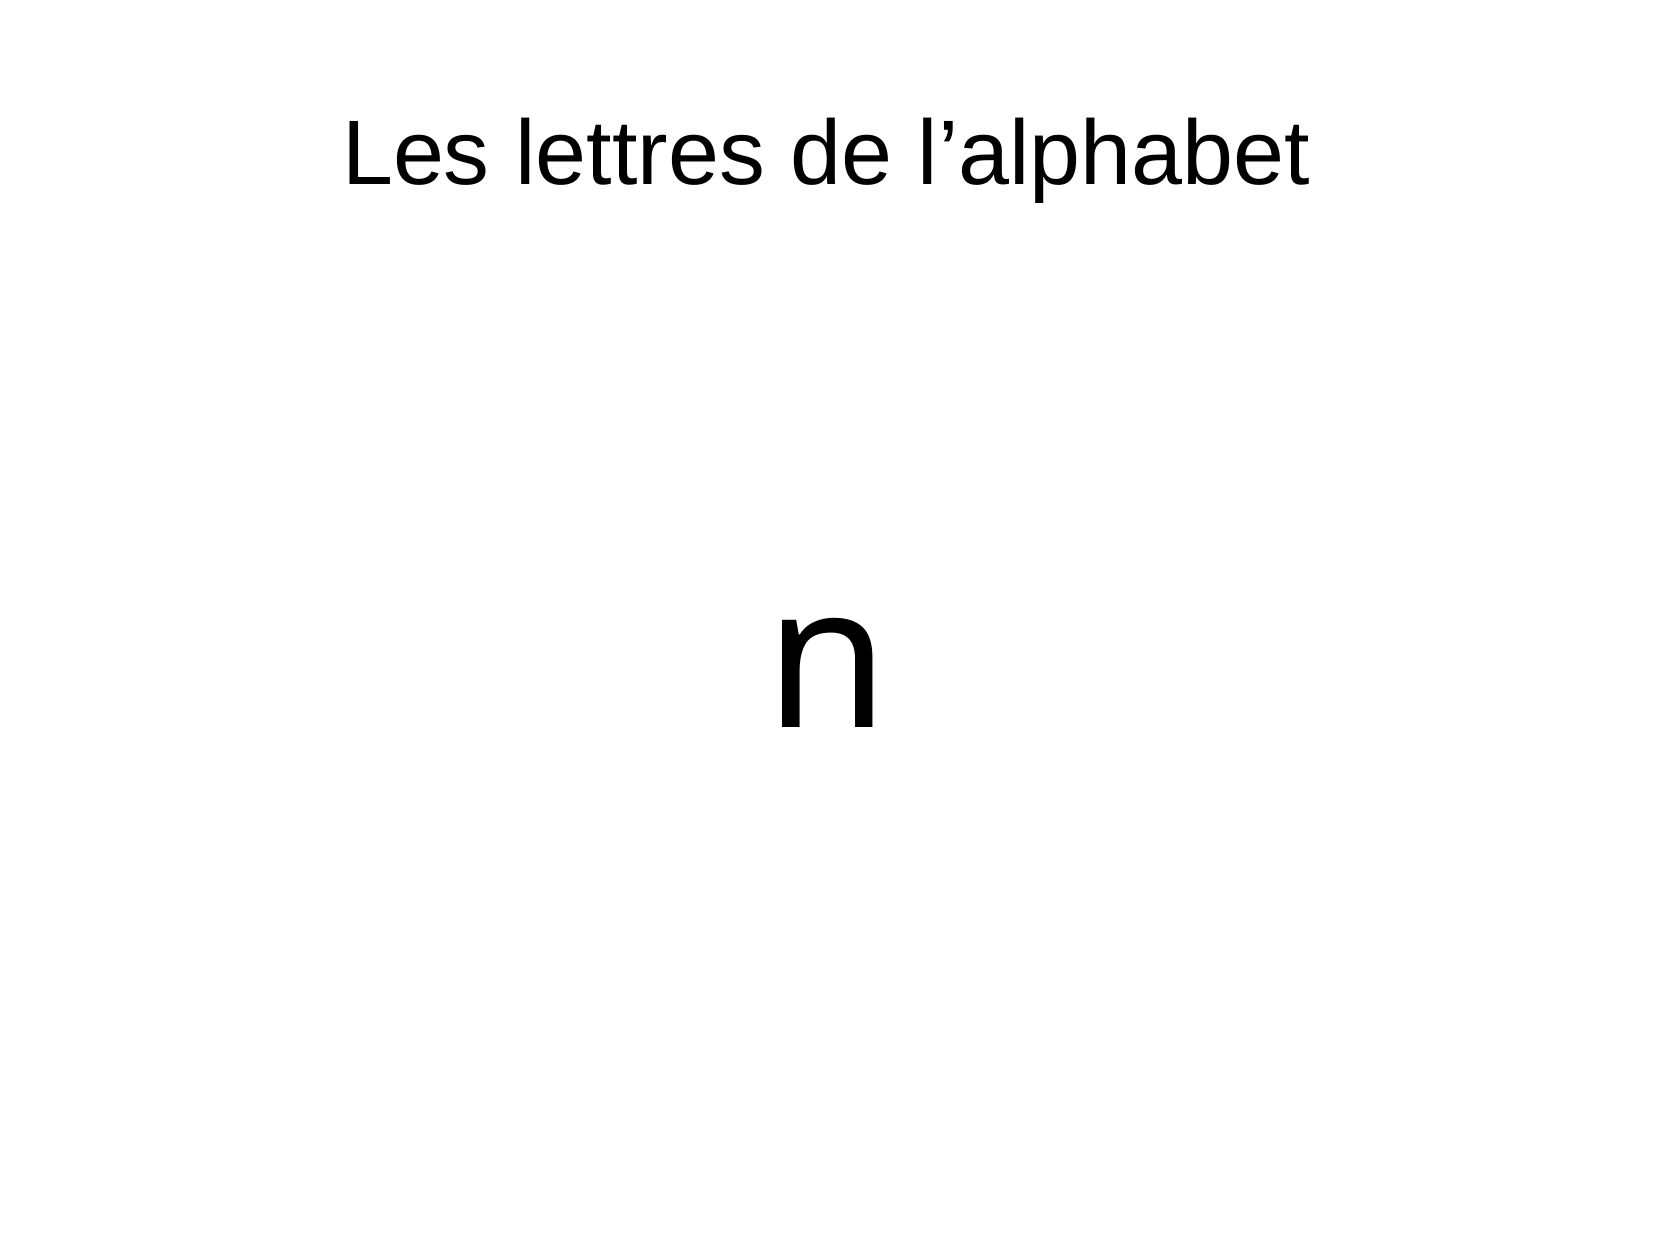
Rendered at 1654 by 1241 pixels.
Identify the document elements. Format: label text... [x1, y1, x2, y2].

title Les lettres de l’alphabet [82, 49, 1571, 257]
subtitle n [82, 290, 1571, 1010]
